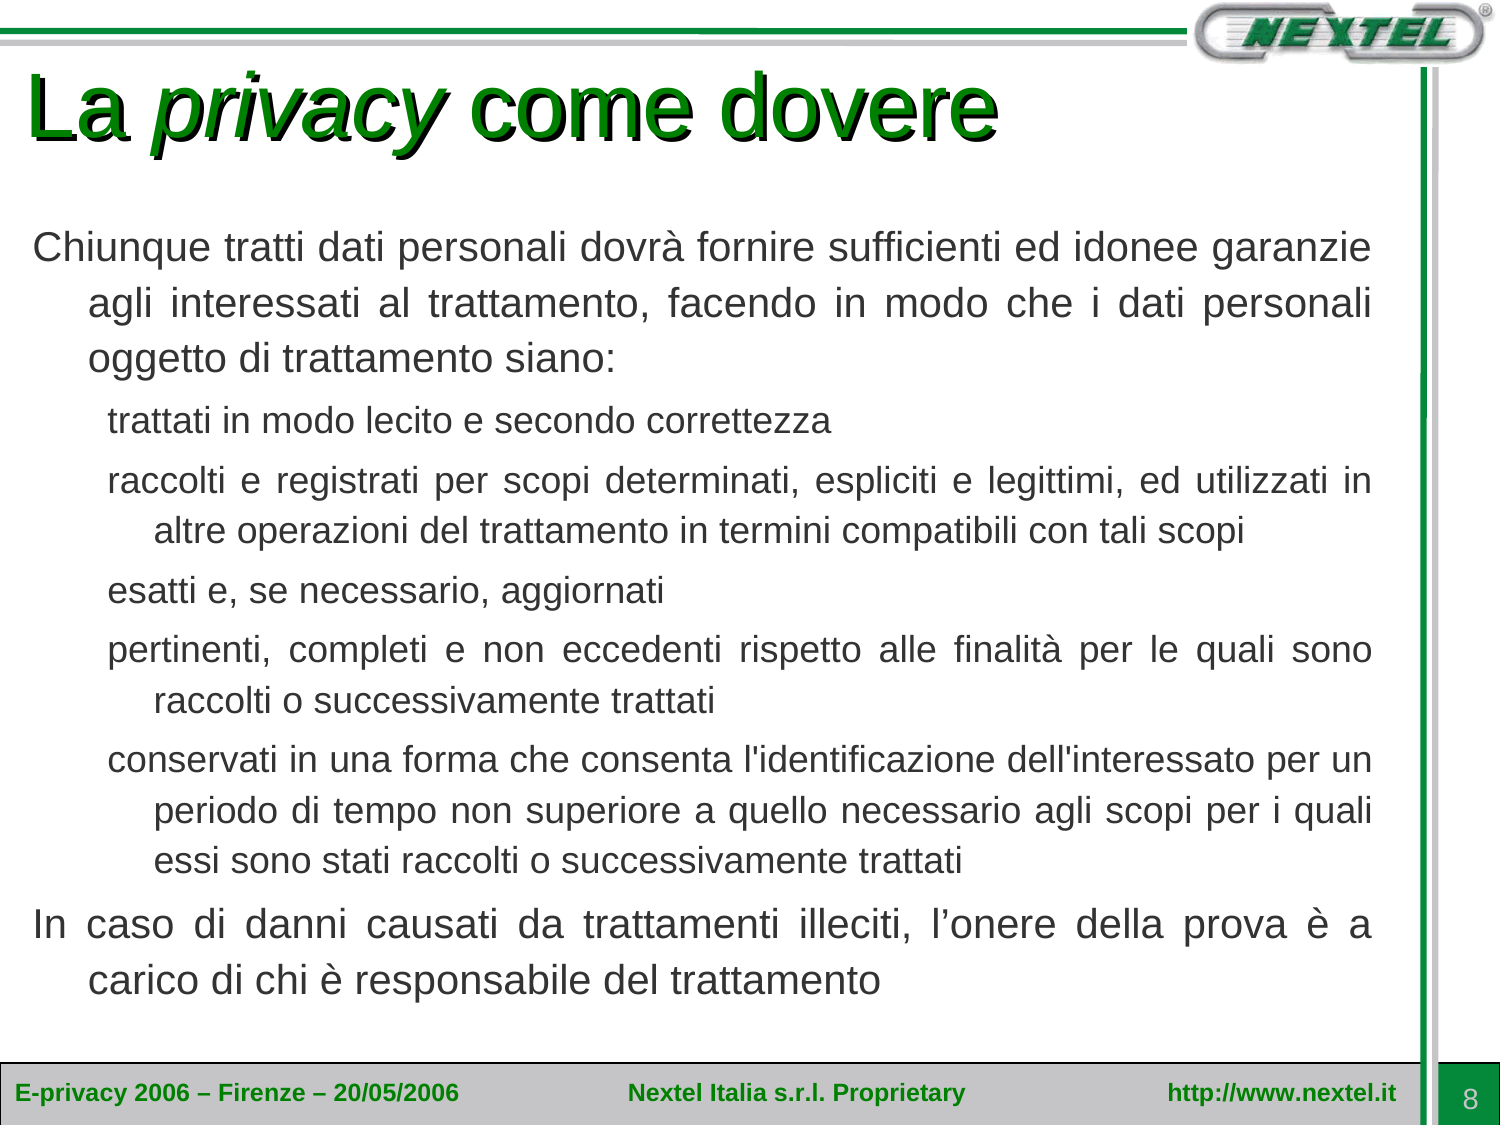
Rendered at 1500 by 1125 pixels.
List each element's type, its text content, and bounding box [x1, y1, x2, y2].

list Chiunque tratti dati personali dovrà fornire sufficienti ed idonee garanzie agli interessati al trattamento, facendo in modo che i dati personali oggetto di trattamento siano: trattati in modo lecito e secondo correttezza raccolti e registrati per scopi determinati, espliciti e legittimi, ed utilizzati in altre operazioni del trattamento in termini compatibili con tali scopi esatti e, se necessario, aggiornati pertinenti, completi e non eccedenti rispetto alle finalità per le quali sono raccolti o successivamente trattati conservati in una forma che consenta l'identificazione dell'interessato per un periodo di tempo non superiore a quello necessario agli scopi per i quali essi sono stati raccolti o successivamente trattati In caso di danni causati da trattamenti illeciti, l’onere della prova è a carico di chi è responsabile del trattamento [17, 206, 1388, 1063]
title La privacy come dovere [10, 30, 1361, 181]
picture [1187, 0, 1500, 67]
